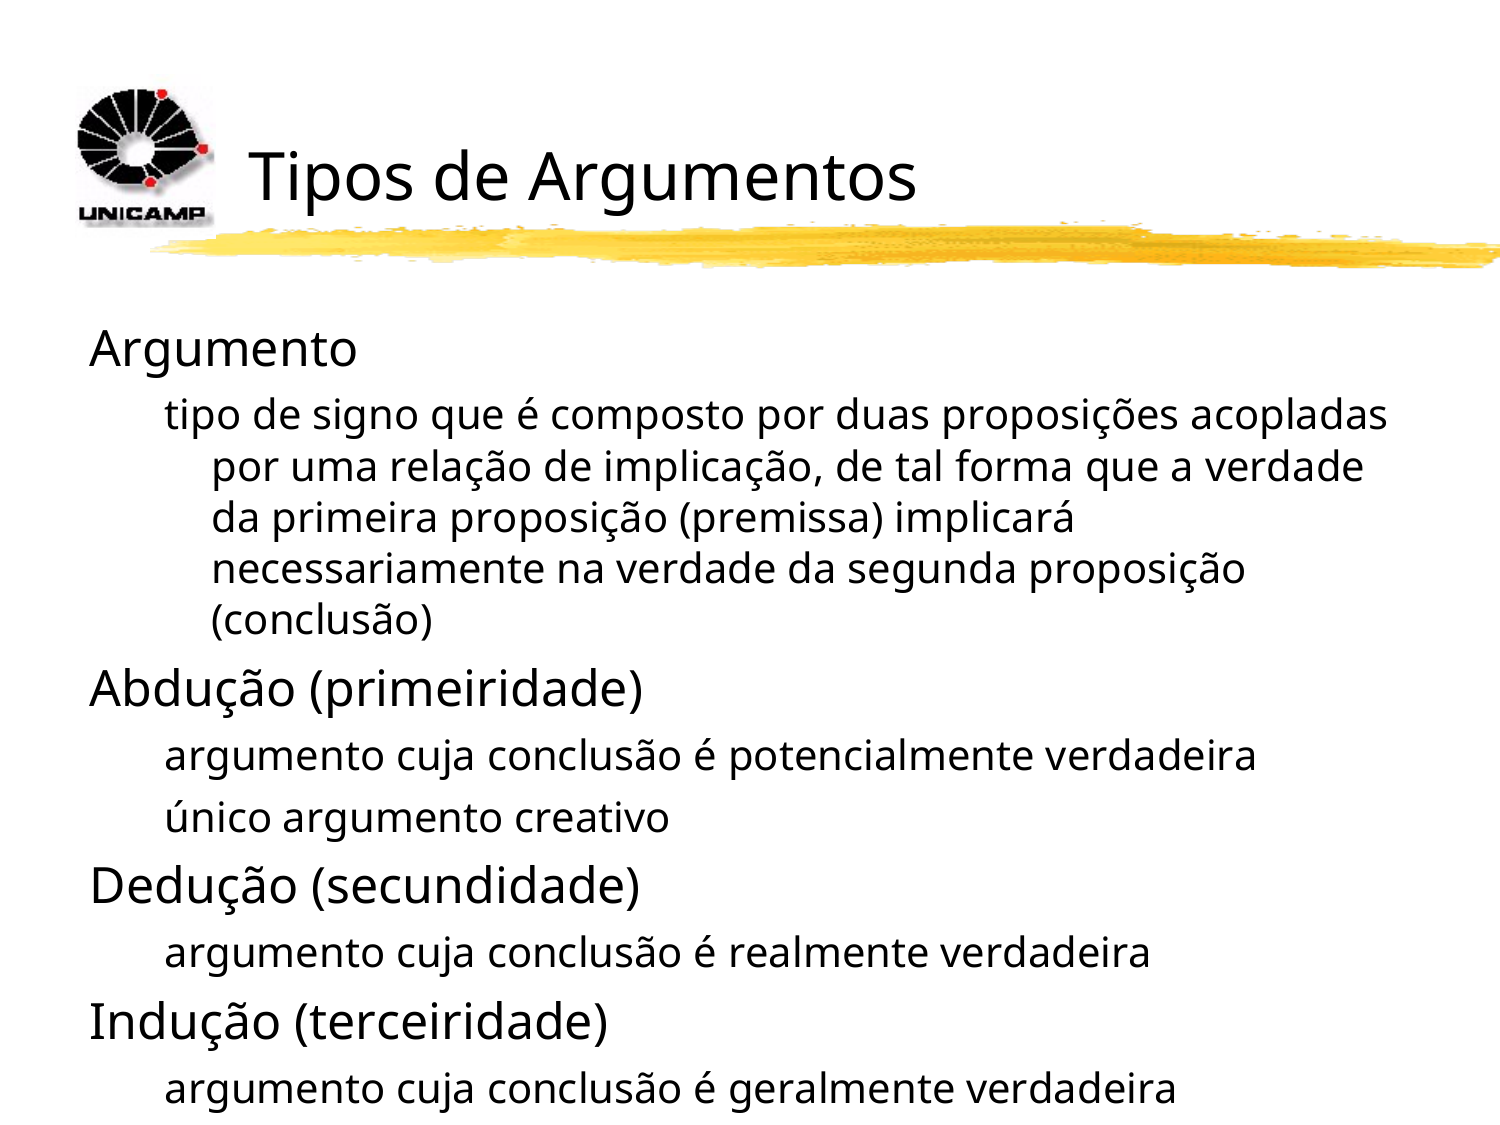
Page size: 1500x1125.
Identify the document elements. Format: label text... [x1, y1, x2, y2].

title Tipos de Argumentos [233, 37, 1434, 225]
list Argumento tipo de signo que é composto por duas proposições acopladas por uma relação de implicação, de tal forma que a verdade da primeira proposição (premissa) implicará necessariamente na verdade da segunda proposição (conclusão) Abdução (primeiridade) argumento cuja conclusão é potencialmente verdadeira único argumento creativo Dedução (secundidade) argumento cuja conclusão é realmente verdadeira Indução (terceiridade) argumento cuja conclusão é geralmente verdadeira [74, 309, 1417, 994]
picture [75, 74, 1500, 279]
